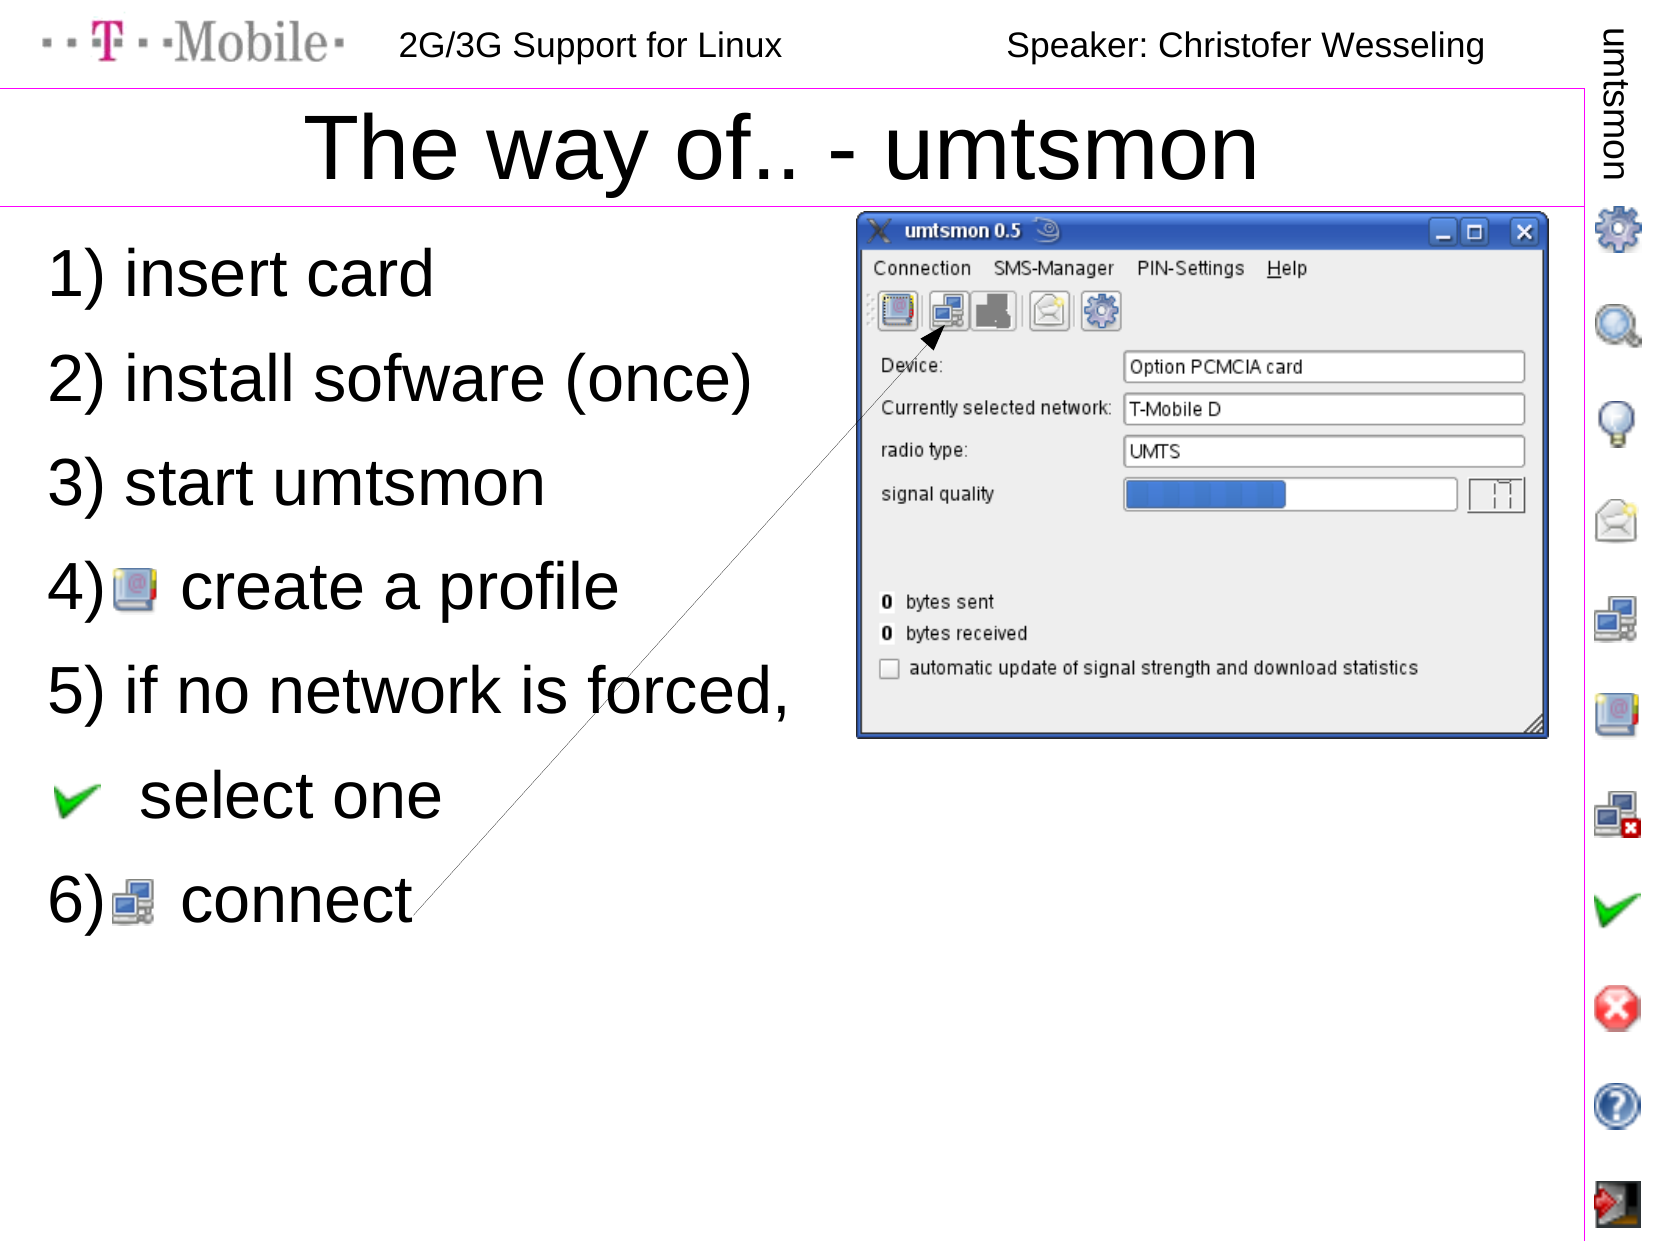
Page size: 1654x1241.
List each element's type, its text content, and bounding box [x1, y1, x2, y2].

picture [1594, 985, 1641, 1032]
picture [1594, 596, 1641, 643]
picture [54, 779, 101, 826]
picture [1594, 693, 1641, 740]
picture [11, 6, 365, 77]
picture [112, 879, 158, 926]
picture [1594, 791, 1641, 838]
title The way of.. - umtsmon [0, 90, 1565, 205]
picture [1594, 499, 1641, 546]
list 1) insert card 2) install sofware (once) 3) start umtsmon 4) create a profile 5) if no network is forced, select one 6) connect [29, 236, 1536, 1211]
picture [1595, 206, 1642, 253]
picture [1594, 401, 1641, 448]
picture [1595, 304, 1642, 351]
picture [1594, 1083, 1641, 1130]
picture [1594, 888, 1641, 935]
picture [856, 211, 1549, 739]
picture [1594, 1181, 1641, 1228]
picture [112, 568, 159, 615]
